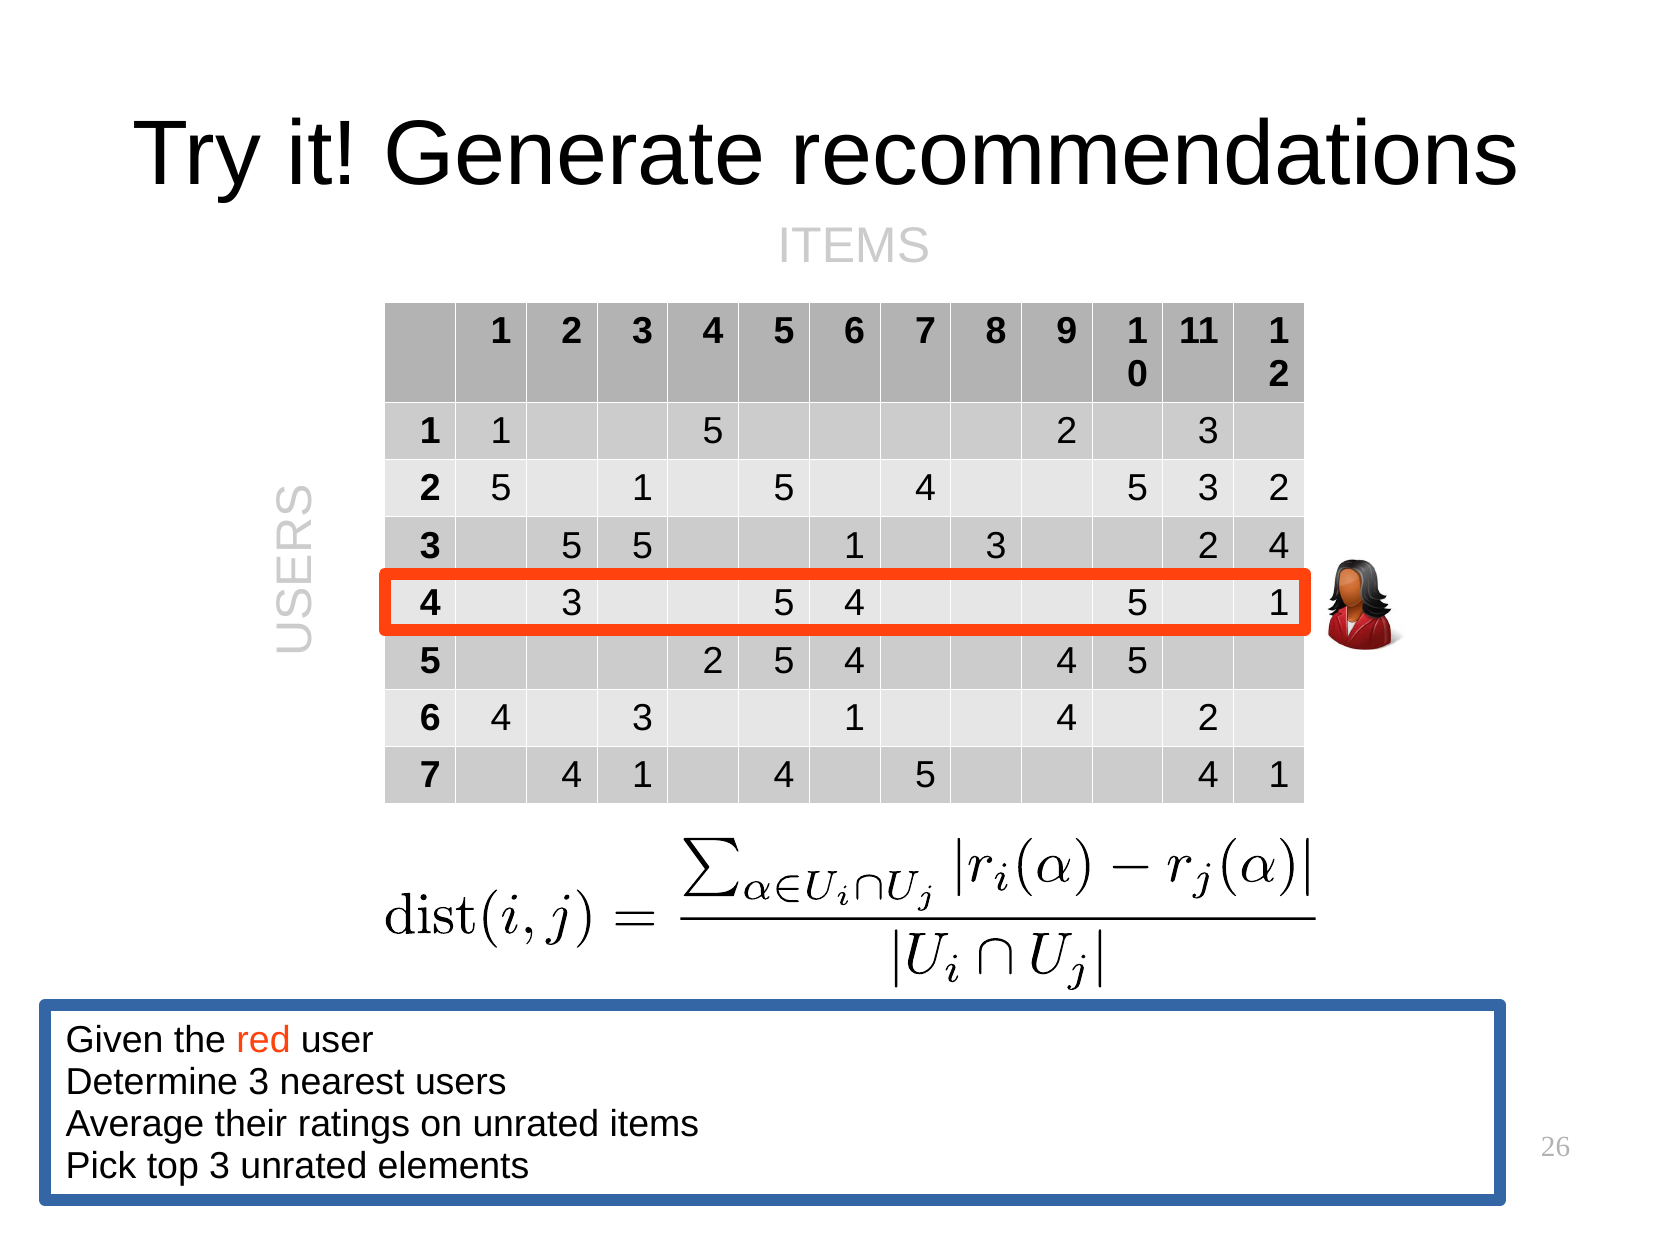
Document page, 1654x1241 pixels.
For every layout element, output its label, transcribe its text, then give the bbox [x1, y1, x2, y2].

table_cell 5 [739, 460, 809, 516]
table_cell [810, 747, 880, 803]
table_cell [951, 747, 1021, 803]
table_cell 5 [598, 517, 667, 568]
table_cell [1022, 517, 1092, 568]
table_cell 3 [1163, 460, 1233, 516]
text_box ITEMS [762, 210, 946, 282]
table_header 6 [810, 303, 880, 402]
table_cell 1 [598, 460, 667, 516]
table_cell [1022, 747, 1092, 803]
table_cell 4 [739, 747, 809, 803]
table_cell 2 [1234, 460, 1304, 516]
table_cell [456, 580, 526, 624]
table_cell 4 [1163, 747, 1233, 803]
table_header 9 [1022, 303, 1092, 402]
table_cell [1022, 580, 1092, 624]
table_cell 4 [391, 580, 455, 624]
text_box Given the red user Determine 3 nearest users Average their ratings on unrated items Pick top 3 unrated elements [45, 1005, 1501, 1201]
table_cell 2 [1022, 403, 1092, 459]
table_cell 5 [1093, 636, 1162, 689]
table_cell [668, 460, 738, 516]
table_header 4 [668, 303, 738, 402]
table_cell [668, 690, 738, 746]
table_cell [1093, 403, 1162, 459]
table_cell [739, 403, 809, 459]
table_cell 5 [739, 580, 809, 624]
table_cell [881, 580, 950, 624]
table_cell 5 [456, 460, 526, 516]
table_cell 4 [527, 747, 597, 803]
table_cell [951, 460, 1021, 516]
table_header 5 [739, 303, 809, 402]
table_cell [1163, 636, 1233, 689]
table_cell [456, 636, 526, 689]
table_cell [668, 580, 738, 624]
table_header 10 [1093, 303, 1162, 402]
table_cell [1234, 403, 1304, 459]
table_cell [951, 403, 1021, 459]
table_cell 2 [385, 460, 455, 516]
table_cell 4 [810, 636, 880, 689]
table_header 1 [456, 303, 526, 402]
table_cell 1 [1234, 580, 1299, 624]
table_cell [951, 580, 1021, 624]
table_cell [810, 460, 880, 516]
table_cell [668, 747, 738, 803]
table_cell 3 [385, 517, 455, 568]
table_cell [1022, 460, 1092, 516]
table_cell 5 [881, 747, 950, 803]
table_cell [951, 690, 1021, 746]
table_cell 1 [598, 747, 667, 803]
table_header 7 [881, 303, 950, 402]
table_cell 4 [456, 690, 526, 746]
table_cell 2 [1163, 517, 1233, 568]
table_header 3 [598, 303, 667, 402]
table_header 12 [1234, 303, 1304, 402]
picture [1318, 557, 1411, 650]
table_cell [527, 690, 597, 746]
table_header 8 [951, 303, 1021, 402]
table_cell 5 [385, 636, 455, 689]
table_cell 2 [1163, 690, 1233, 746]
table_cell [527, 403, 597, 459]
table_cell [1093, 690, 1162, 746]
table_cell [527, 636, 597, 689]
table_cell 3 [1163, 403, 1233, 459]
table_cell [456, 747, 526, 803]
table_cell [1163, 580, 1233, 624]
table_cell [739, 517, 809, 568]
table_cell [881, 403, 950, 459]
table_header 11 [1163, 303, 1233, 402]
table_cell 7 [385, 747, 455, 803]
table_cell [527, 460, 597, 516]
table_cell [810, 403, 880, 459]
table_cell [598, 403, 667, 459]
table_cell [881, 517, 950, 568]
table_cell 1 [1234, 747, 1304, 803]
table_cell 4 [881, 460, 950, 516]
table_cell 6 [385, 690, 455, 746]
table_cell 4 [1022, 690, 1092, 746]
table_cell [881, 690, 950, 746]
table_cell 1 [385, 403, 455, 459]
table_cell 4 [810, 580, 880, 624]
table_cell 3 [527, 580, 597, 624]
table_cell [739, 690, 809, 746]
table_header 2 [527, 303, 597, 402]
text_box USERS [258, 469, 331, 672]
table_header [385, 303, 455, 402]
table_cell [1234, 690, 1304, 746]
table_cell 3 [951, 517, 1021, 568]
table_cell 1 [810, 690, 880, 746]
table_cell [881, 636, 950, 689]
table_cell 3 [598, 690, 667, 746]
table_cell [598, 580, 667, 624]
table_cell 5 [739, 636, 809, 689]
table_cell 1 [810, 517, 880, 568]
table_cell 4 [1234, 517, 1304, 568]
table_cell 5 [1093, 580, 1162, 624]
text_box [383, 837, 1316, 991]
table_cell 1 [456, 403, 526, 459]
table_cell 5 [1093, 460, 1162, 516]
table_cell 5 [527, 517, 597, 568]
table_cell 2 [668, 636, 738, 689]
table_cell [951, 636, 1021, 689]
title Try it! Generate recommendations [82, 49, 1571, 257]
table_cell 4 [1022, 636, 1092, 689]
table_cell [456, 517, 526, 568]
table_cell [668, 517, 738, 568]
table_cell [1093, 517, 1162, 568]
table_cell [598, 636, 667, 689]
table_cell 5 [668, 403, 738, 459]
table_cell [1093, 747, 1162, 803]
table_cell [1234, 636, 1304, 689]
